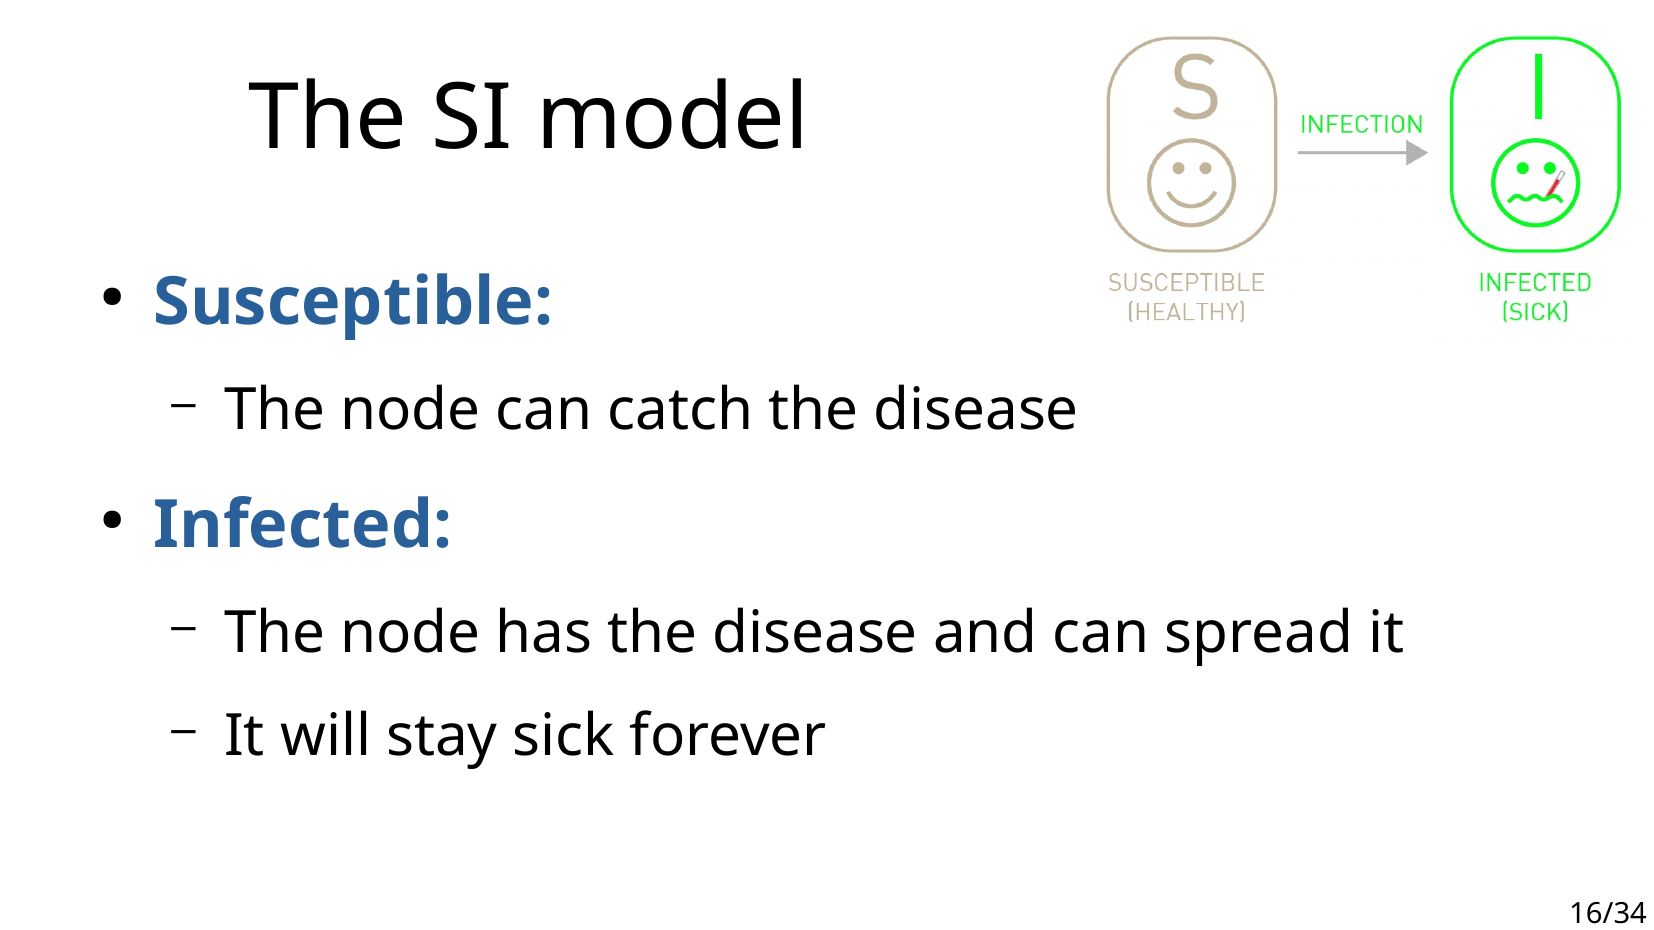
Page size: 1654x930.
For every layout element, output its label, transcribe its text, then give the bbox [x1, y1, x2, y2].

picture [1095, 8, 1650, 345]
list Susceptible: The node can catch the disease Infected: The node has the disease and can spread it It will stay sick forever [82, 252, 1571, 886]
title The SI model [82, 1, 976, 225]
